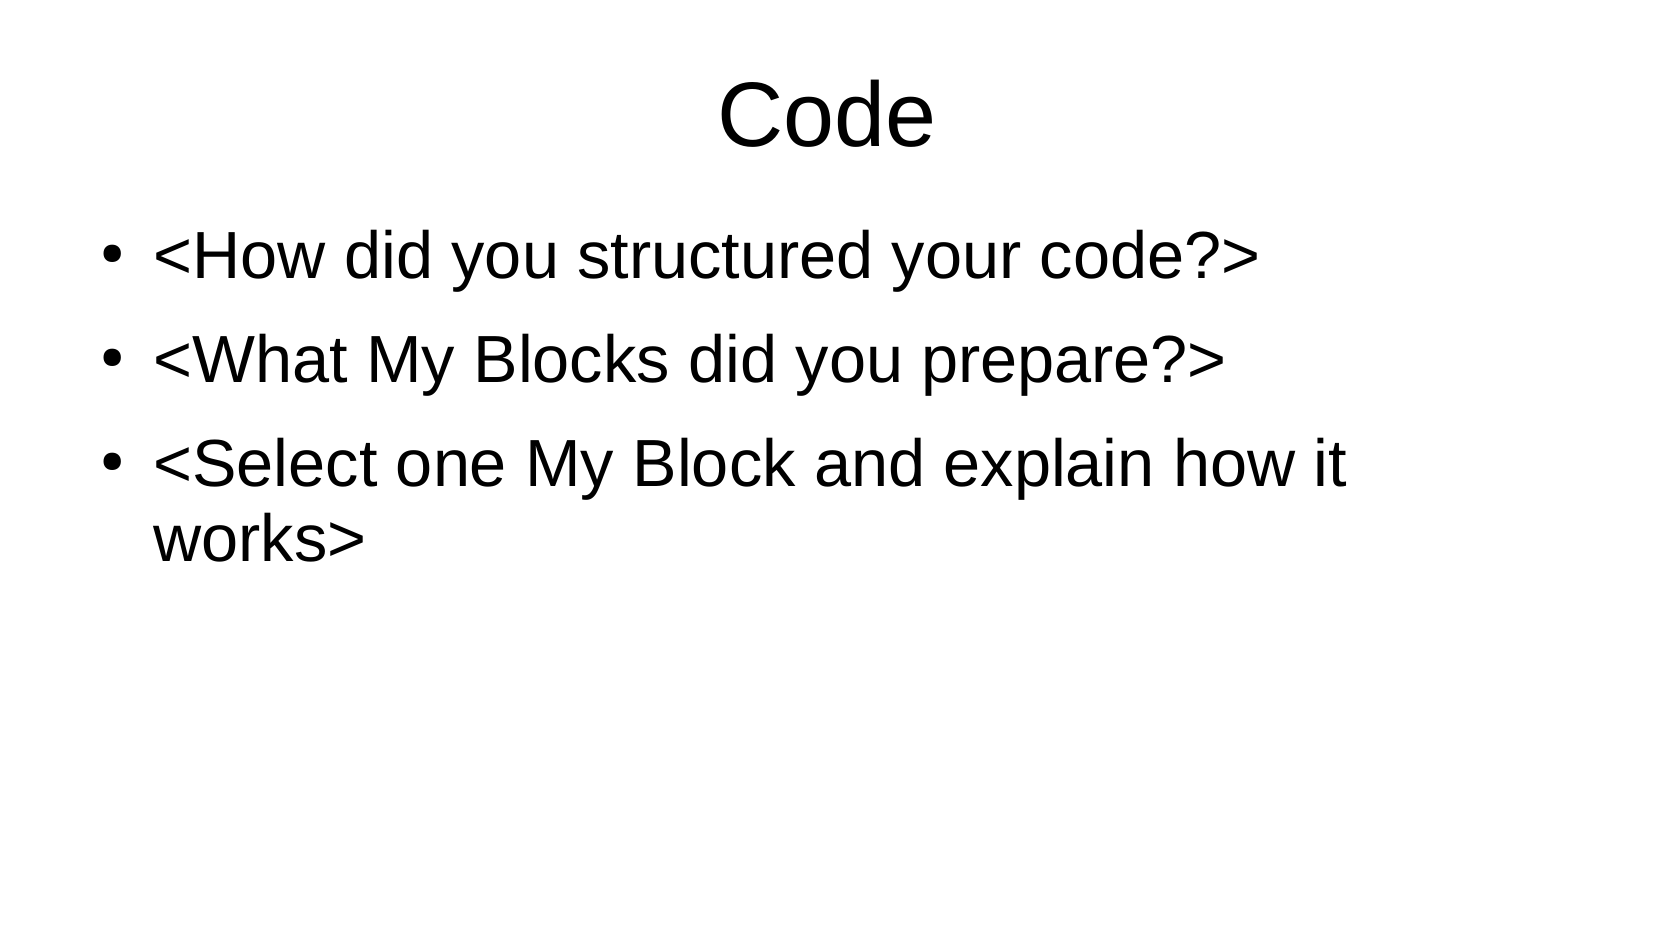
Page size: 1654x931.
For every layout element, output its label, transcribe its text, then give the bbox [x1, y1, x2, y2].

list <How did you structured your code?> <What My Blocks did you prepare?> <Select one My Block and explain how it works> [82, 217, 1571, 758]
title Code [82, 37, 1571, 193]
